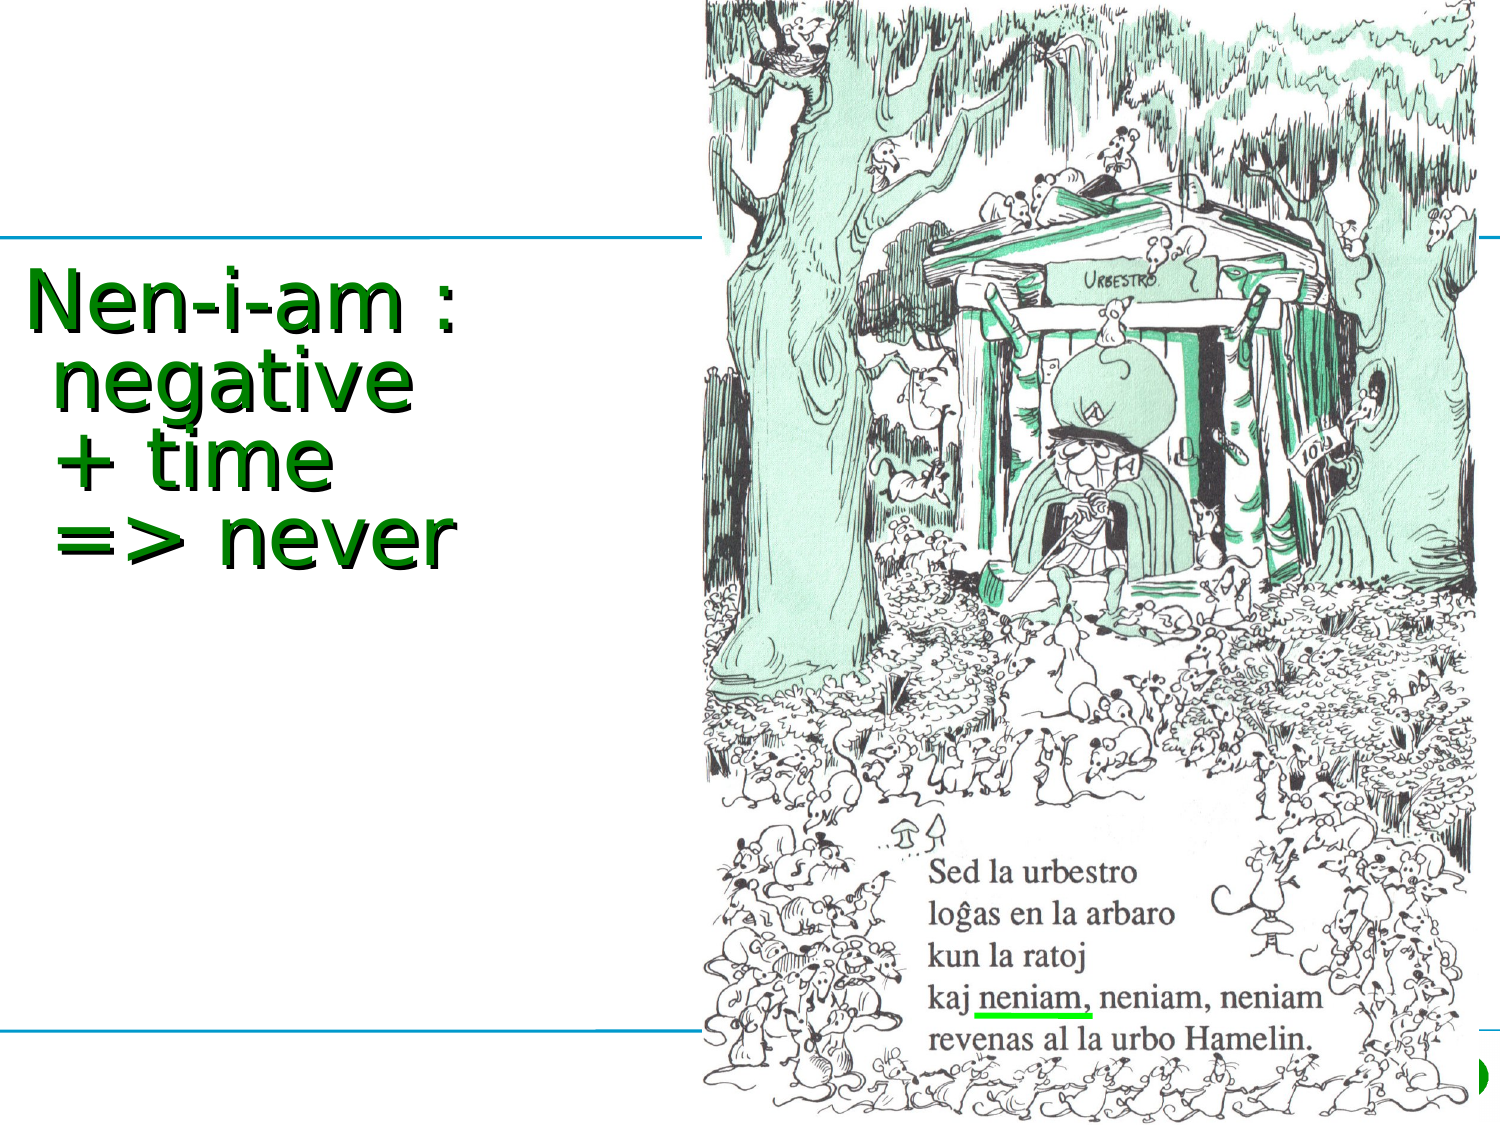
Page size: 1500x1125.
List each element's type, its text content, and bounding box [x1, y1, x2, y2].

title Nen-i-am : negative + time => never [22, 254, 702, 594]
picture [702, 0, 1500, 1125]
